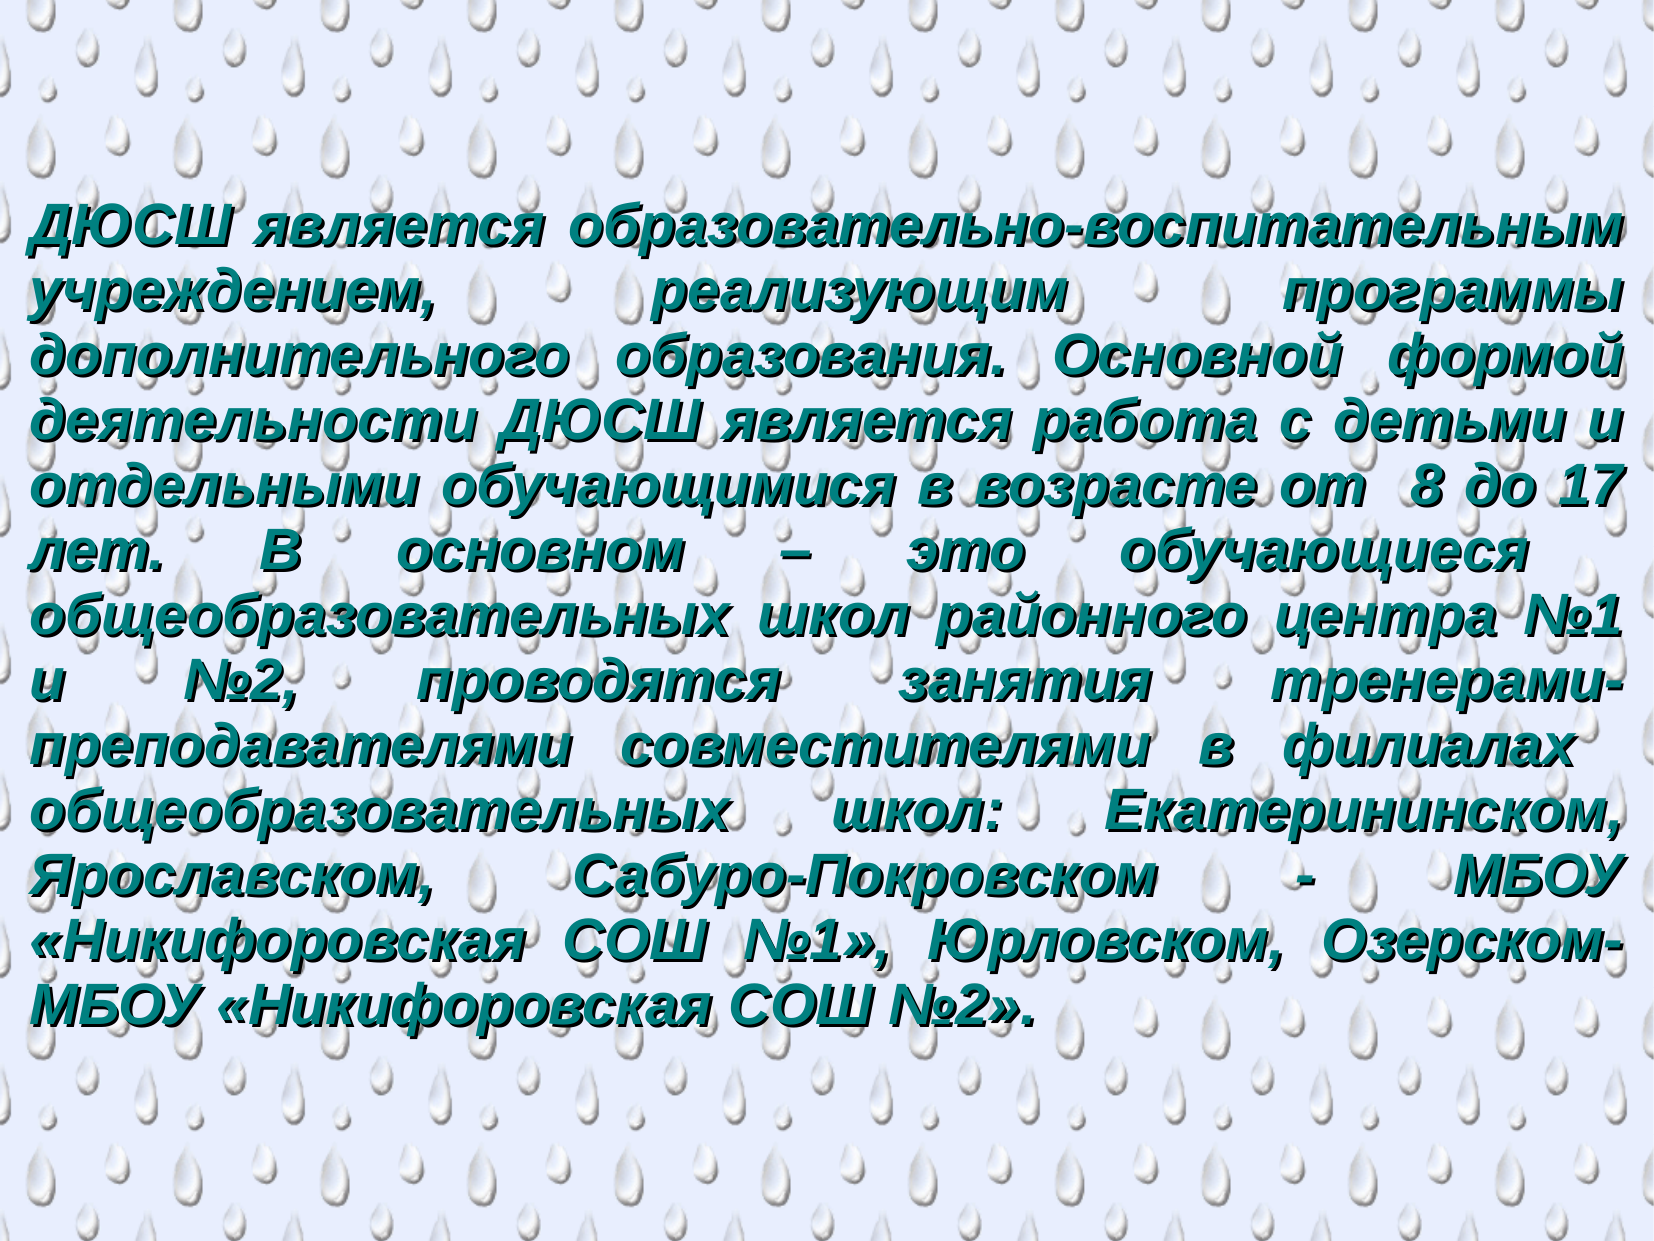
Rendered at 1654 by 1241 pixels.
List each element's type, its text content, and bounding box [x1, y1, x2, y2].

picture [0, 0, 1654, 1241]
subtitle ДЮСШ является образовательно-воспитательным учреждением, реализующим программы дополнительного образования. Основной формой деятельности ДЮСШ является работа с детьми и отдельными обучающимися в возрасте от 8 до 17 лет. В основном – это обучающиеся общеобразовательных школ районного центра №1 и №2, проводятся занятия тренерами-преподавателями совместителями в филиалах общеобразовательных школ: Екатерининском, Ярославском, Сабуро-Покровском - МБОУ «Никифоровская СОШ №1», Юрловском, Озерском- МБОУ «Никифоровская СОШ №2». [29, 47, 1625, 1182]
